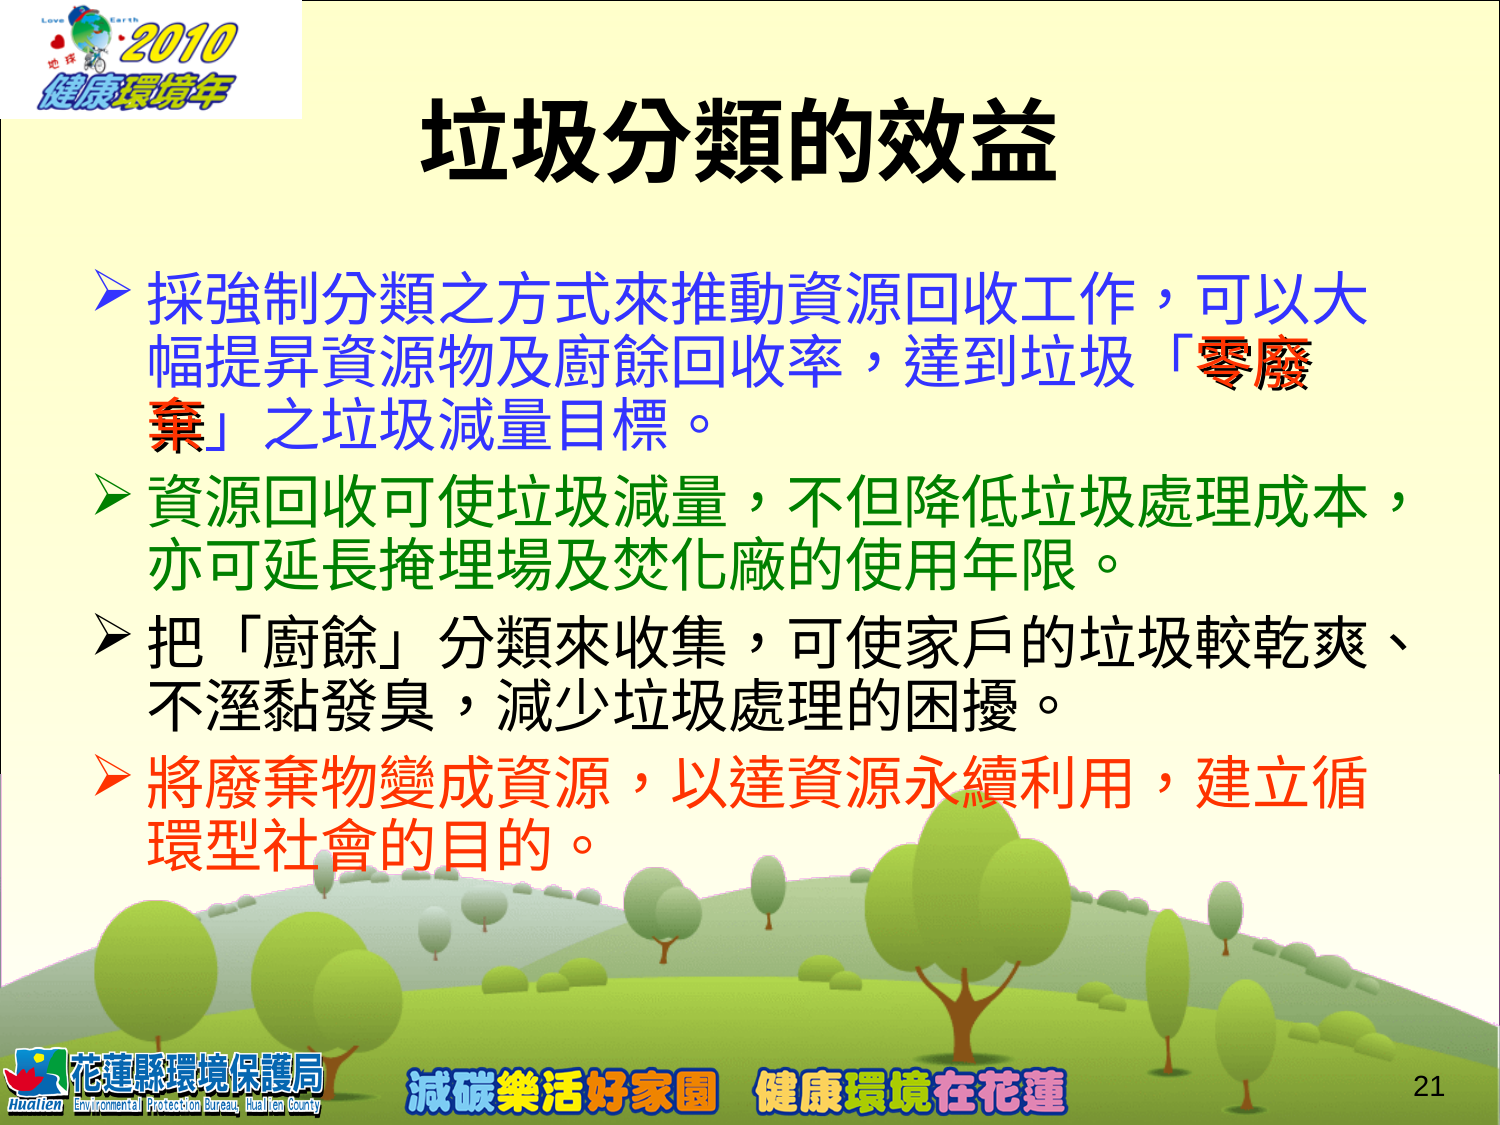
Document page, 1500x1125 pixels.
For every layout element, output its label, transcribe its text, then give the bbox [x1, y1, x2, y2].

list 採強制分類之方式來推動資源回收工作，可以大幅提昇資源物及廚餘回收率，達到垃圾「零廢棄」之垃圾減量目標。 資源回收可使垃圾減量，不但降低垃圾處理成本，亦可延長掩埋場及焚化廠的使用年限。 把「廚餘」分類來收集，可使家戶的垃圾較乾爽、不溼黏發臭，減少垃圾處理的困擾。 將廢棄物變成資源，以達資源永續利用，建立循環型社會的目的。 [75, 262, 1426, 1035]
title 垃圾分類的效益 [75, 45, 1426, 233]
picture [0, 0, 302, 119]
picture [0, 774, 1500, 1125]
